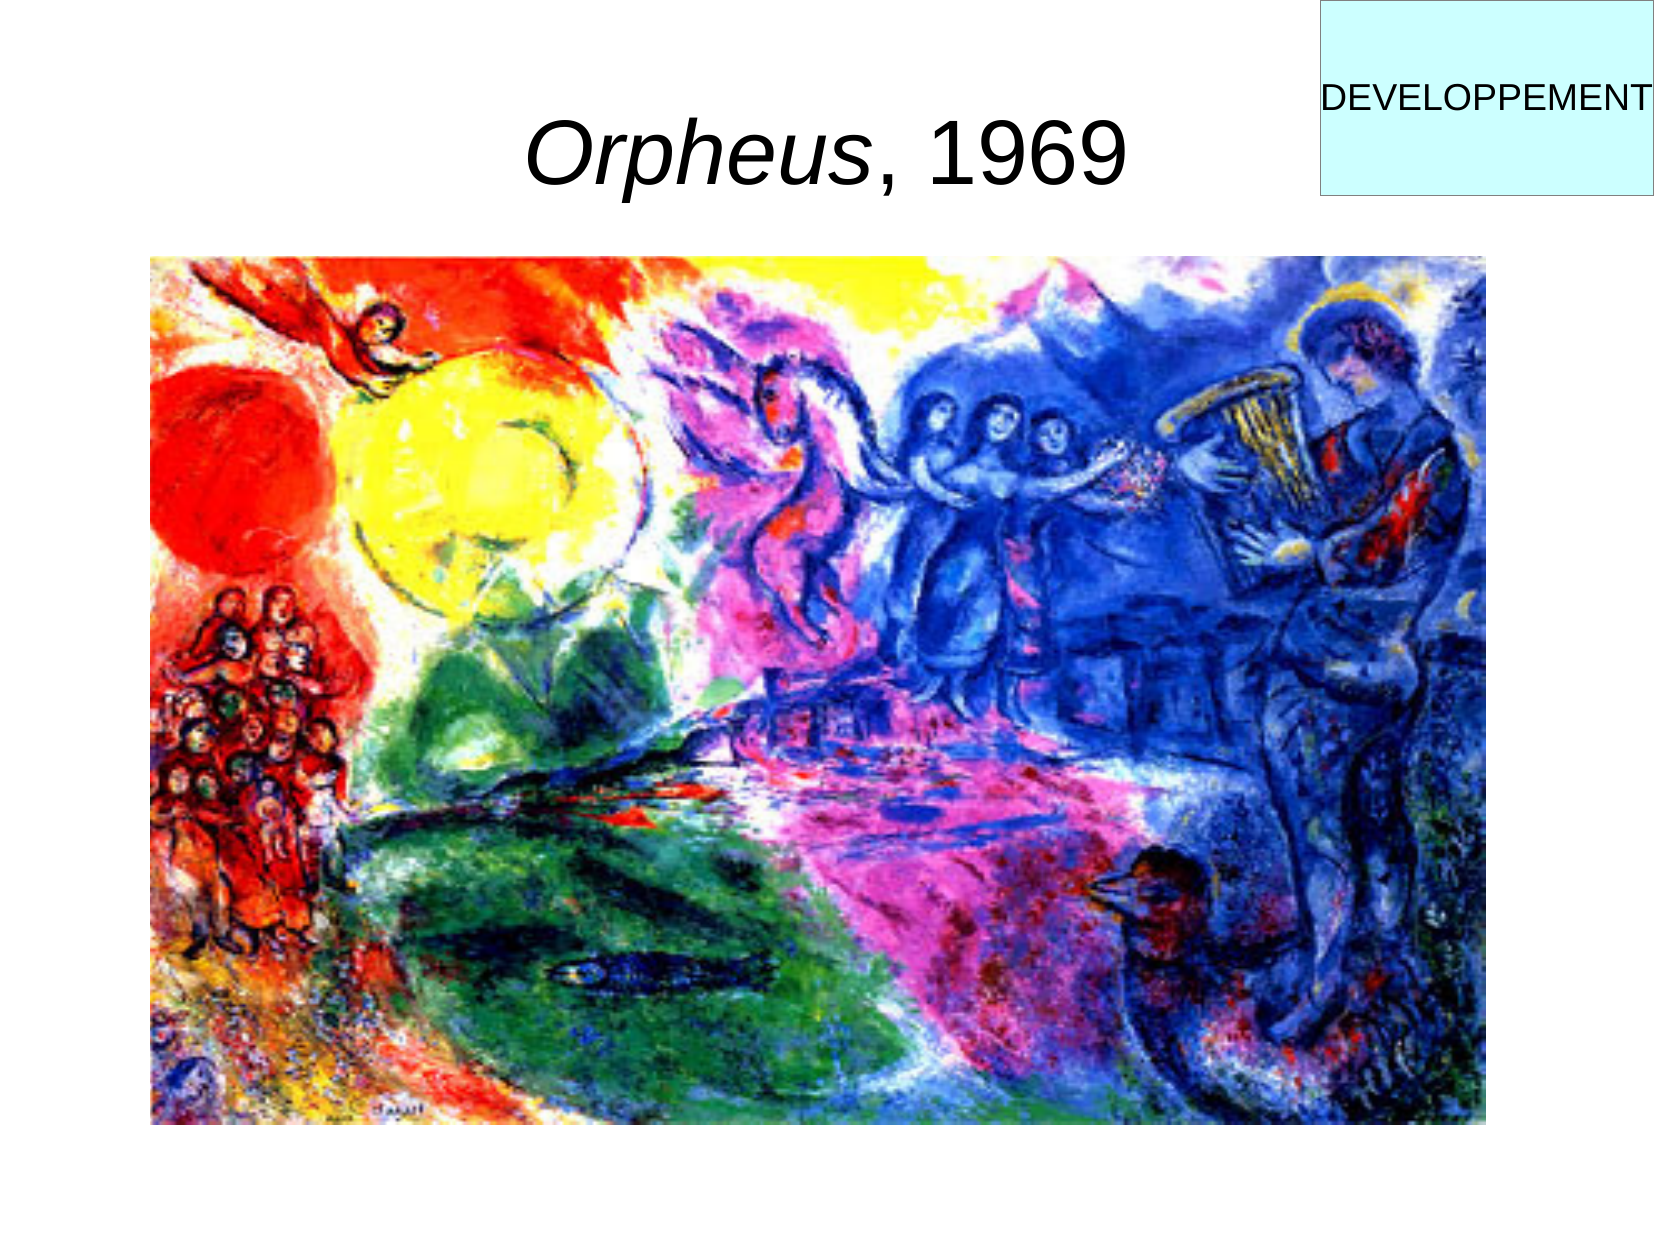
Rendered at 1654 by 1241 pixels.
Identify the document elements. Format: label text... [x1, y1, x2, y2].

title Orpheus, 1969 [82, 49, 1571, 257]
text_box DEVELOPPEMENT [1320, 0, 1654, 196]
picture [150, 256, 1486, 1126]
